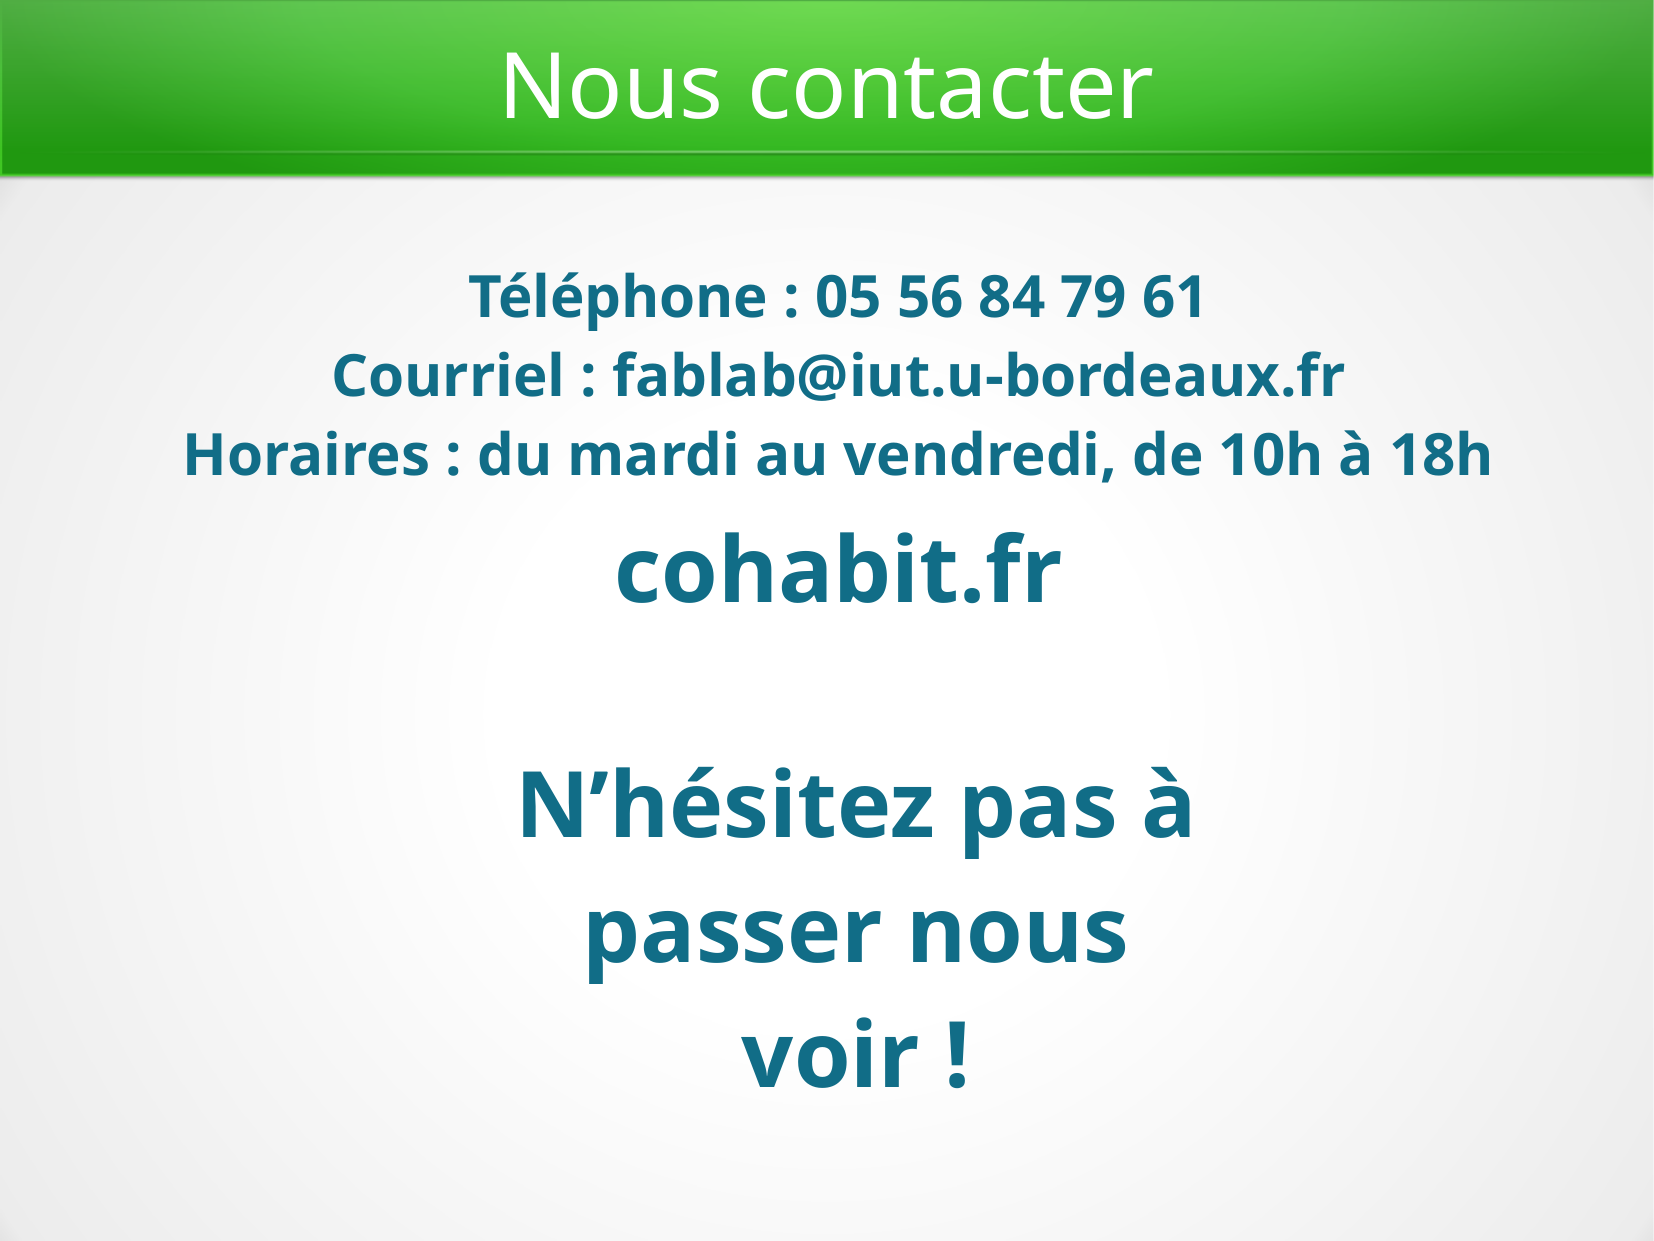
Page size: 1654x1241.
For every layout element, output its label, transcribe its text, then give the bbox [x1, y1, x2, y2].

picture [0, 0, 1654, 1241]
text_box Téléphone : 05 56 84 79 61 Courriel : fablab@iut.u-bordeaux.fr Horaires : du mardi au vendredi, de 10h à 18h [135, 247, 1542, 497]
title Nous contacter [82, 11, 1571, 154]
text_box N’hésitez pas à passer nous voir ! [448, 732, 1264, 1016]
text_box cohabit.fr [129, 497, 1548, 781]
